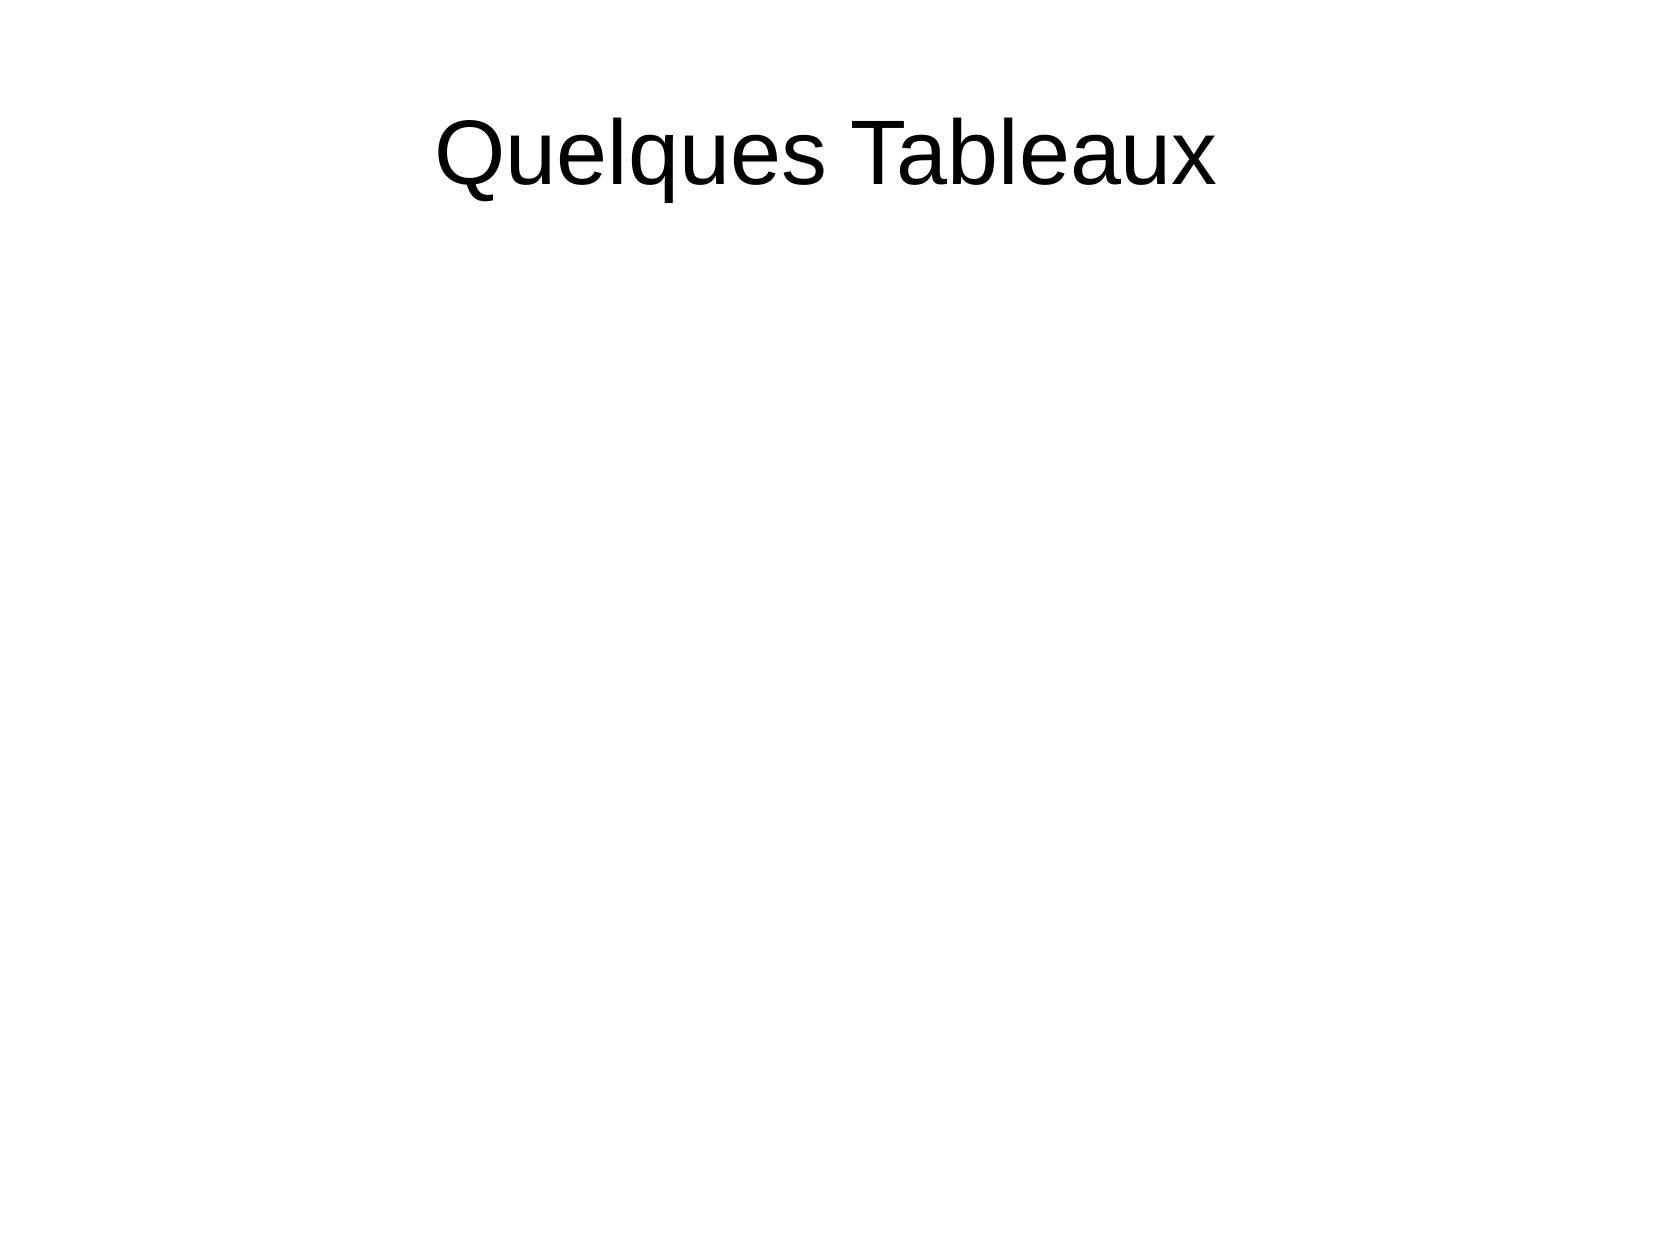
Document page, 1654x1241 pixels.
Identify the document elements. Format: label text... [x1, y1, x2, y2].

title Quelques Tableaux [82, 49, 1571, 257]
